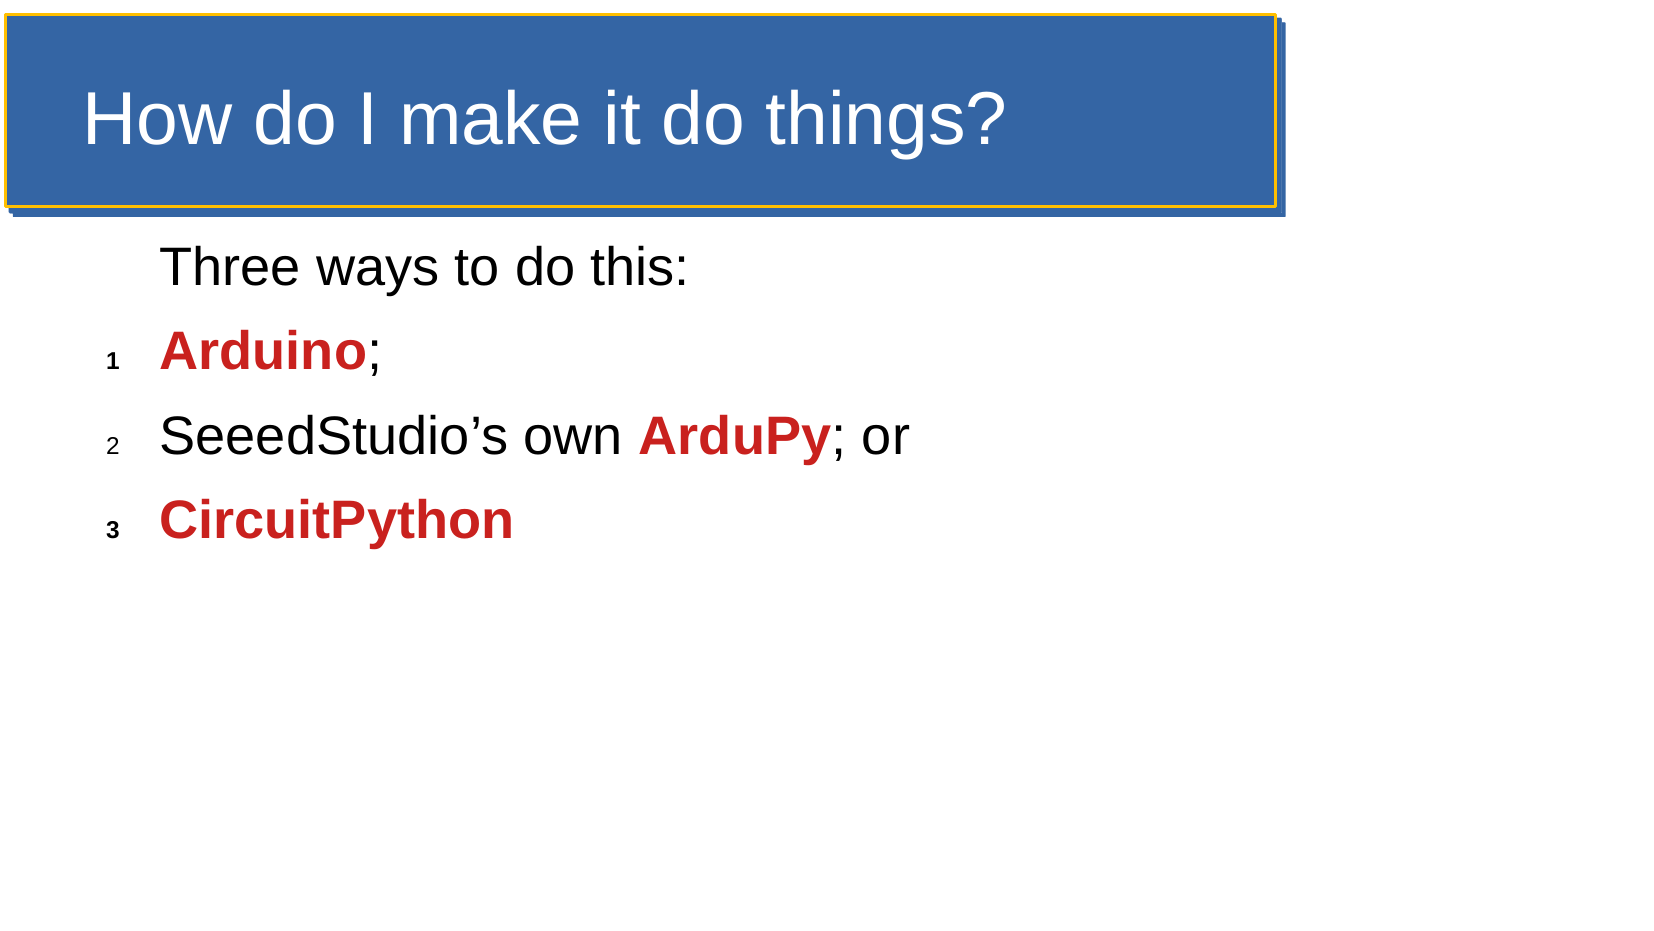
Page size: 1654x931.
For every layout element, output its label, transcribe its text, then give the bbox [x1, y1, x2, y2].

list Three ways to do this: Arduino; SeeedStudio’s own ArduPy; or CircuitPython [88, 236, 1565, 798]
title How do I make it do things? [82, 44, 1235, 192]
